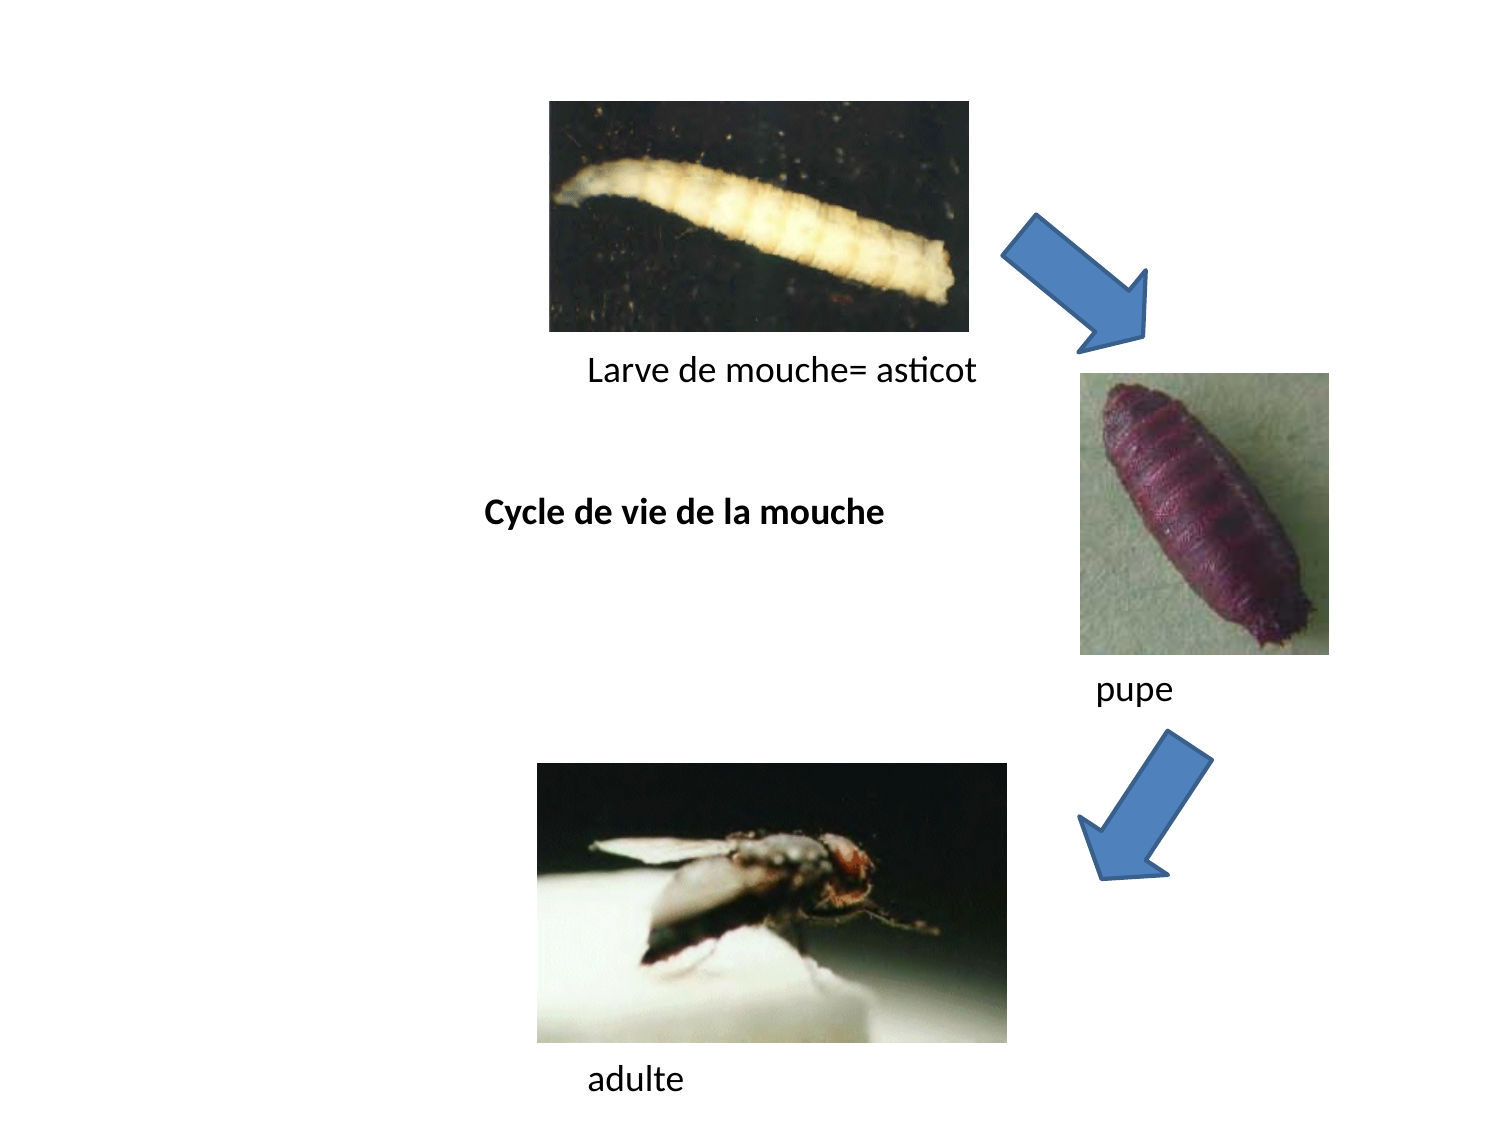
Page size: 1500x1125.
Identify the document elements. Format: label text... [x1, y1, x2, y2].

picture [549, 101, 969, 332]
text_box Larve de mouche= asticot [572, 338, 1010, 398]
text_box pupe [1080, 656, 1459, 717]
text_box [1002, 214, 1146, 353]
text_box [1079, 730, 1212, 880]
picture [537, 763, 1007, 1043]
text_box Cycle de vie de la mouche [371, 479, 998, 540]
text_box adulte [572, 1046, 951, 1107]
picture [1080, 373, 1329, 655]
